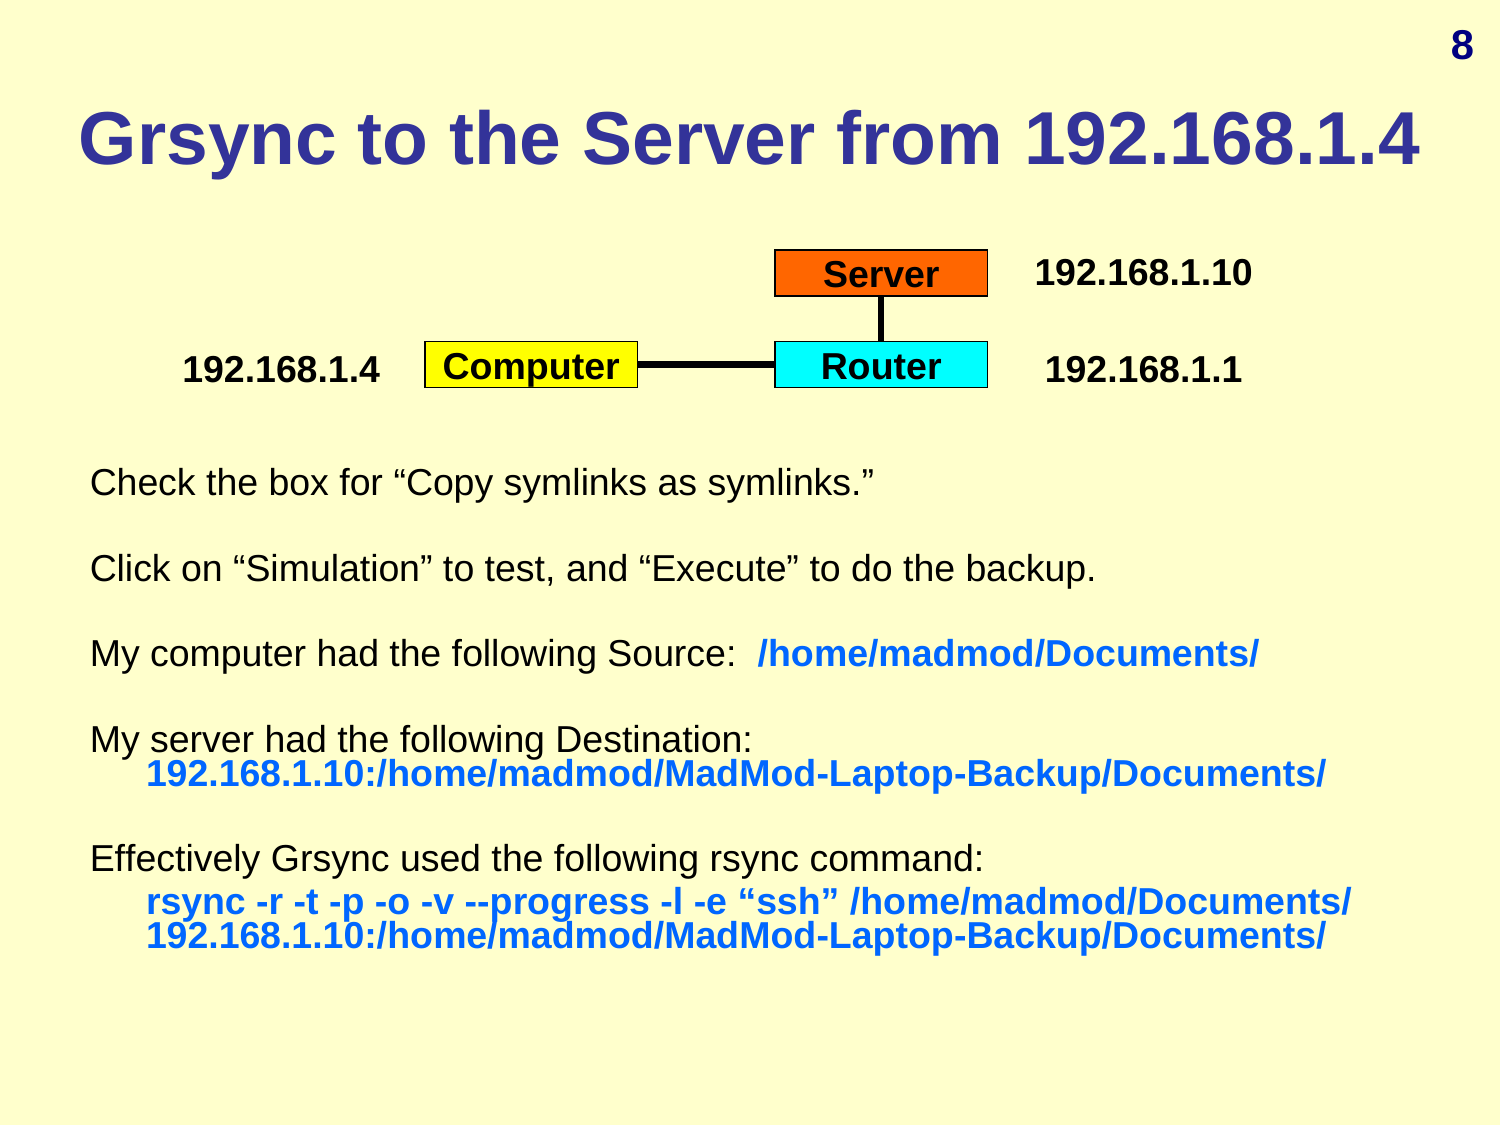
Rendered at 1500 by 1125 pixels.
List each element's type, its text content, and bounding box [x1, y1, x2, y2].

text_box Router [774, 341, 988, 388]
text_box Computer [425, 341, 638, 388]
list Check the box for “Copy symlinks as symlinks.” Click on “Simulation” to test, and “Execute” to do the backup. My computer had the following Source: /home/madmod/Documents/ My server had the following Destination: 192.168.1.10:/home/madmod/MadMod-Laptop-Backup/Documents/ Effectively Grsync used the following rsync command: rsync -r -t -p -o -v --progress -l -e “ssh” /home/madmod/Documents/ 192.168.1.10:/home/madmod/MadMod-Laptop-Backup/Documents/ [75, 199, 1426, 1052]
text_box Server [774, 249, 988, 296]
text_box 192.168.1.10 [1012, 240, 1276, 300]
text_box 8 [1425, 10, 1500, 76]
text_box 192.168.1.1 [1012, 337, 1276, 398]
text_box 192.168.1.4 [150, 337, 413, 398]
title Grsync to the Server from 192.168.1.4 [37, 45, 1463, 233]
